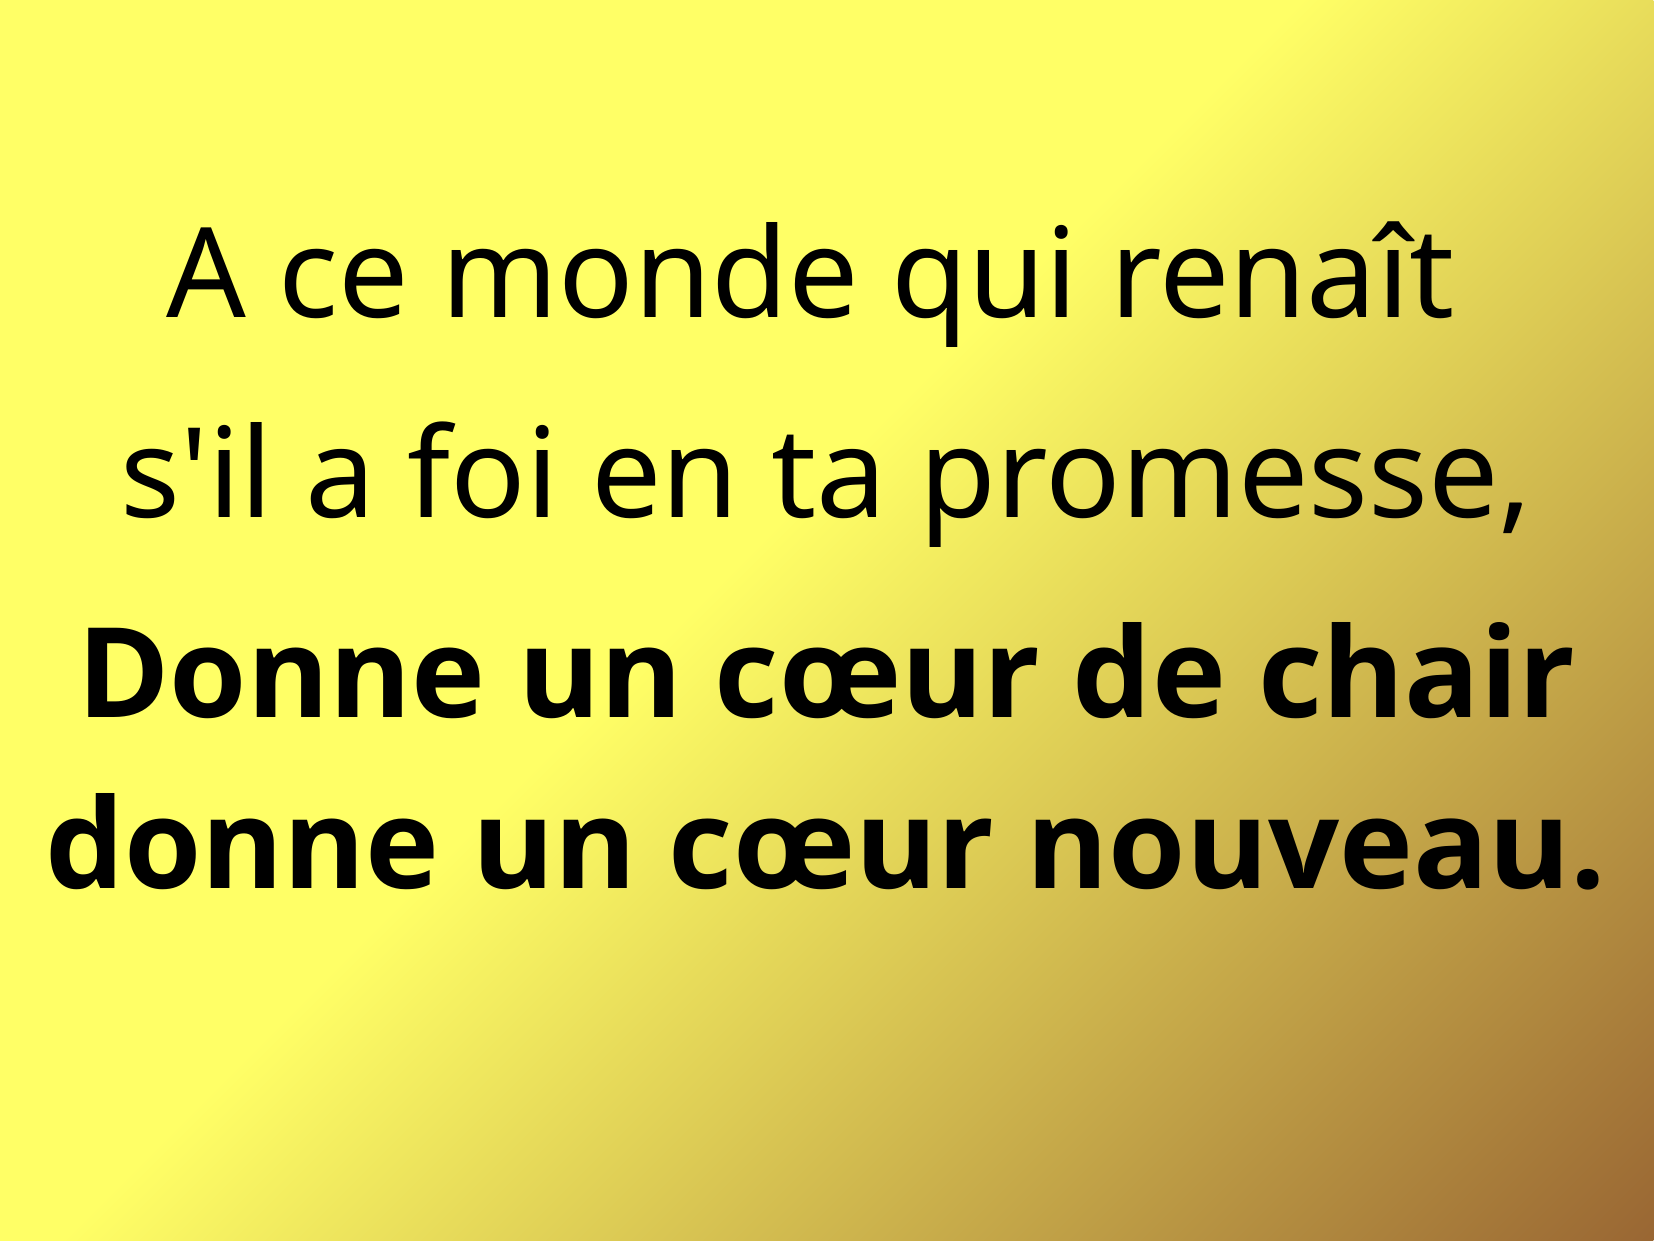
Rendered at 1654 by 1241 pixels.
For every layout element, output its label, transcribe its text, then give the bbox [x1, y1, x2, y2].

list A ce monde qui renaît s'il a foi en ta promesse, Donne un cœur de chair donne un cœur nouveau. [0, 1, 1654, 944]
